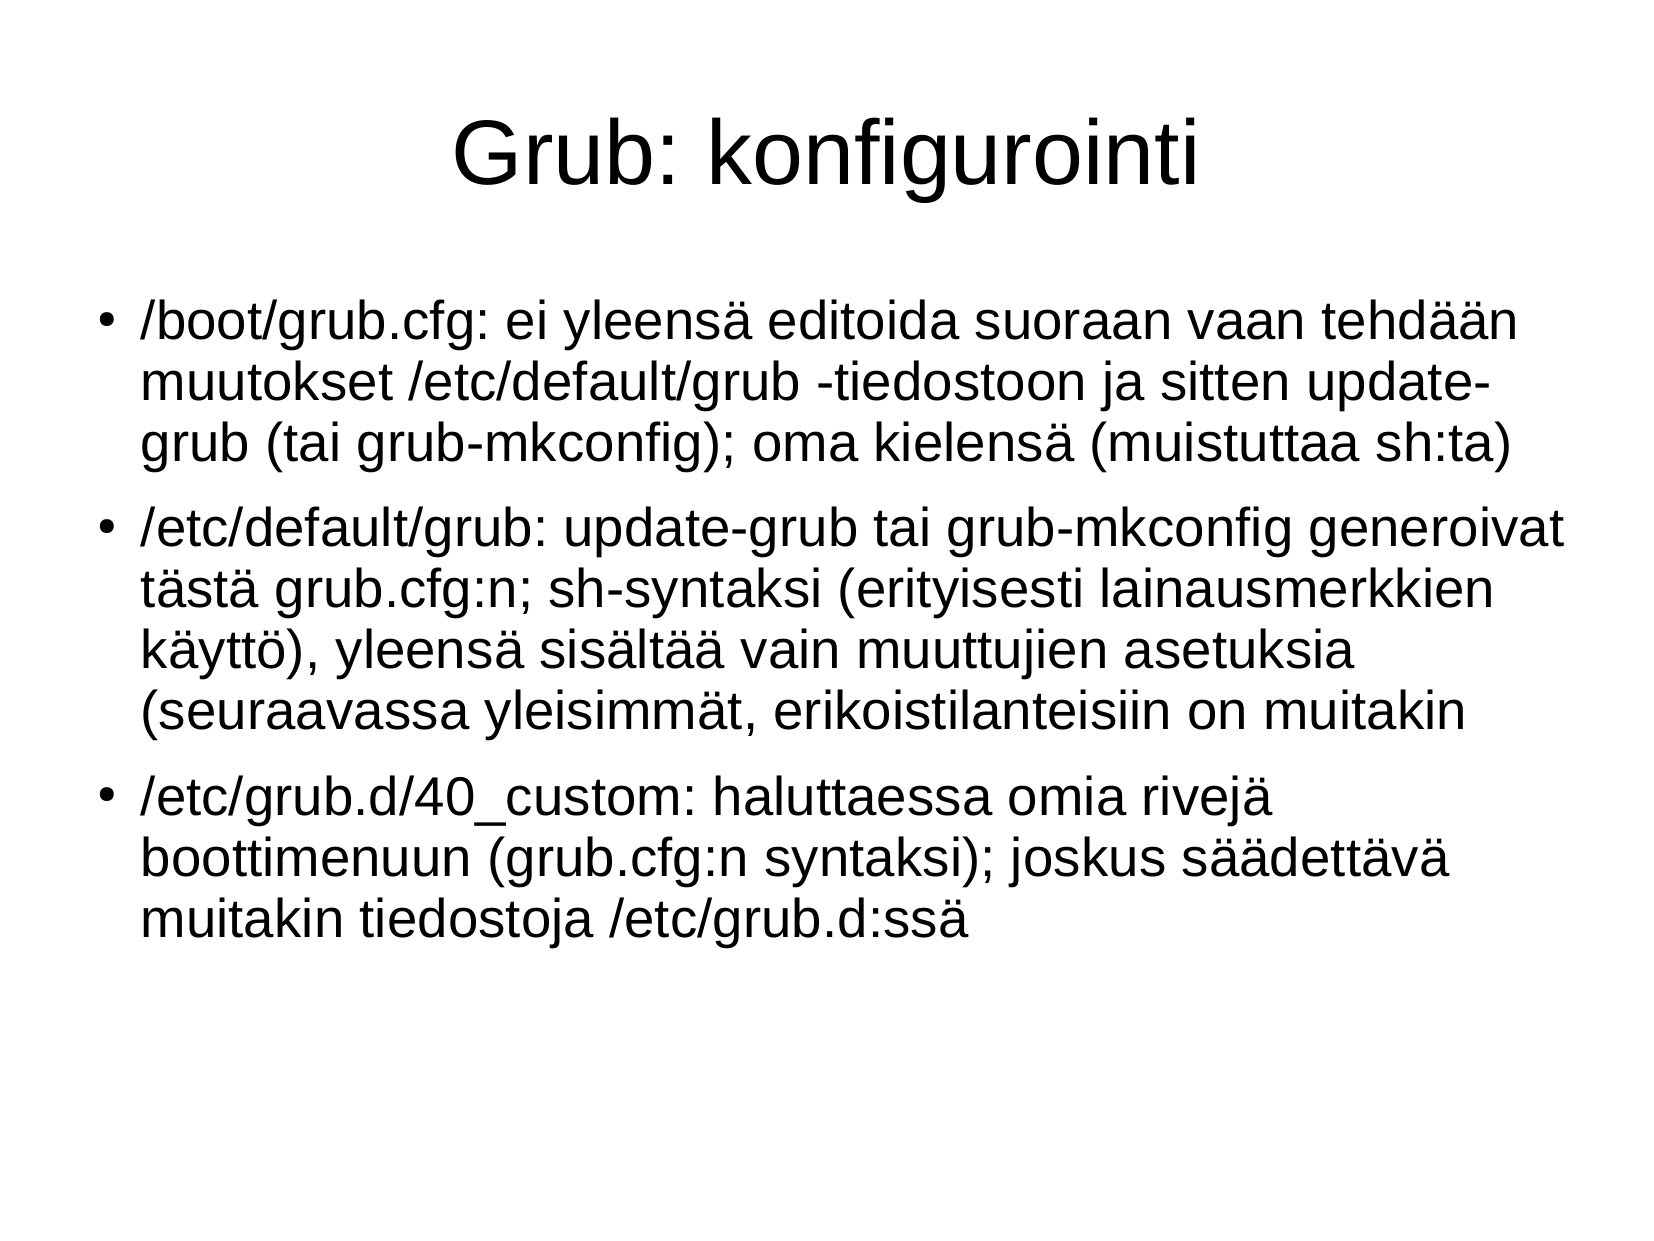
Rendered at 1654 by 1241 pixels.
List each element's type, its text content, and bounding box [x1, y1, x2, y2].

title Grub: konfigurointi [82, 49, 1571, 257]
list /boot/grub.cfg: ei yleensä editoida suoraan vaan tehdään muutokset /etc/default/grub -tiedostoon ja sitten update-grub (tai grub-mkconfig); oma kielensä (muistuttaa sh:ta) /etc/default/grub: update-grub tai grub-mkconfig generoivat tästä grub.cfg:n; sh-syntaksi (erityisesti lainausmerkkien käyttö), yleensä sisältää vain muuttujien asetuksia (seuraavassa yleisimmät, erikoistilanteisiin on muitakin /etc/grub.d/40_custom: haluttaessa omia rivejä boottimenuun (grub.cfg:n syntaksi); joskus säädettävä muitakin tiedostoja /etc/grub.d:ssä [82, 290, 1571, 1010]
